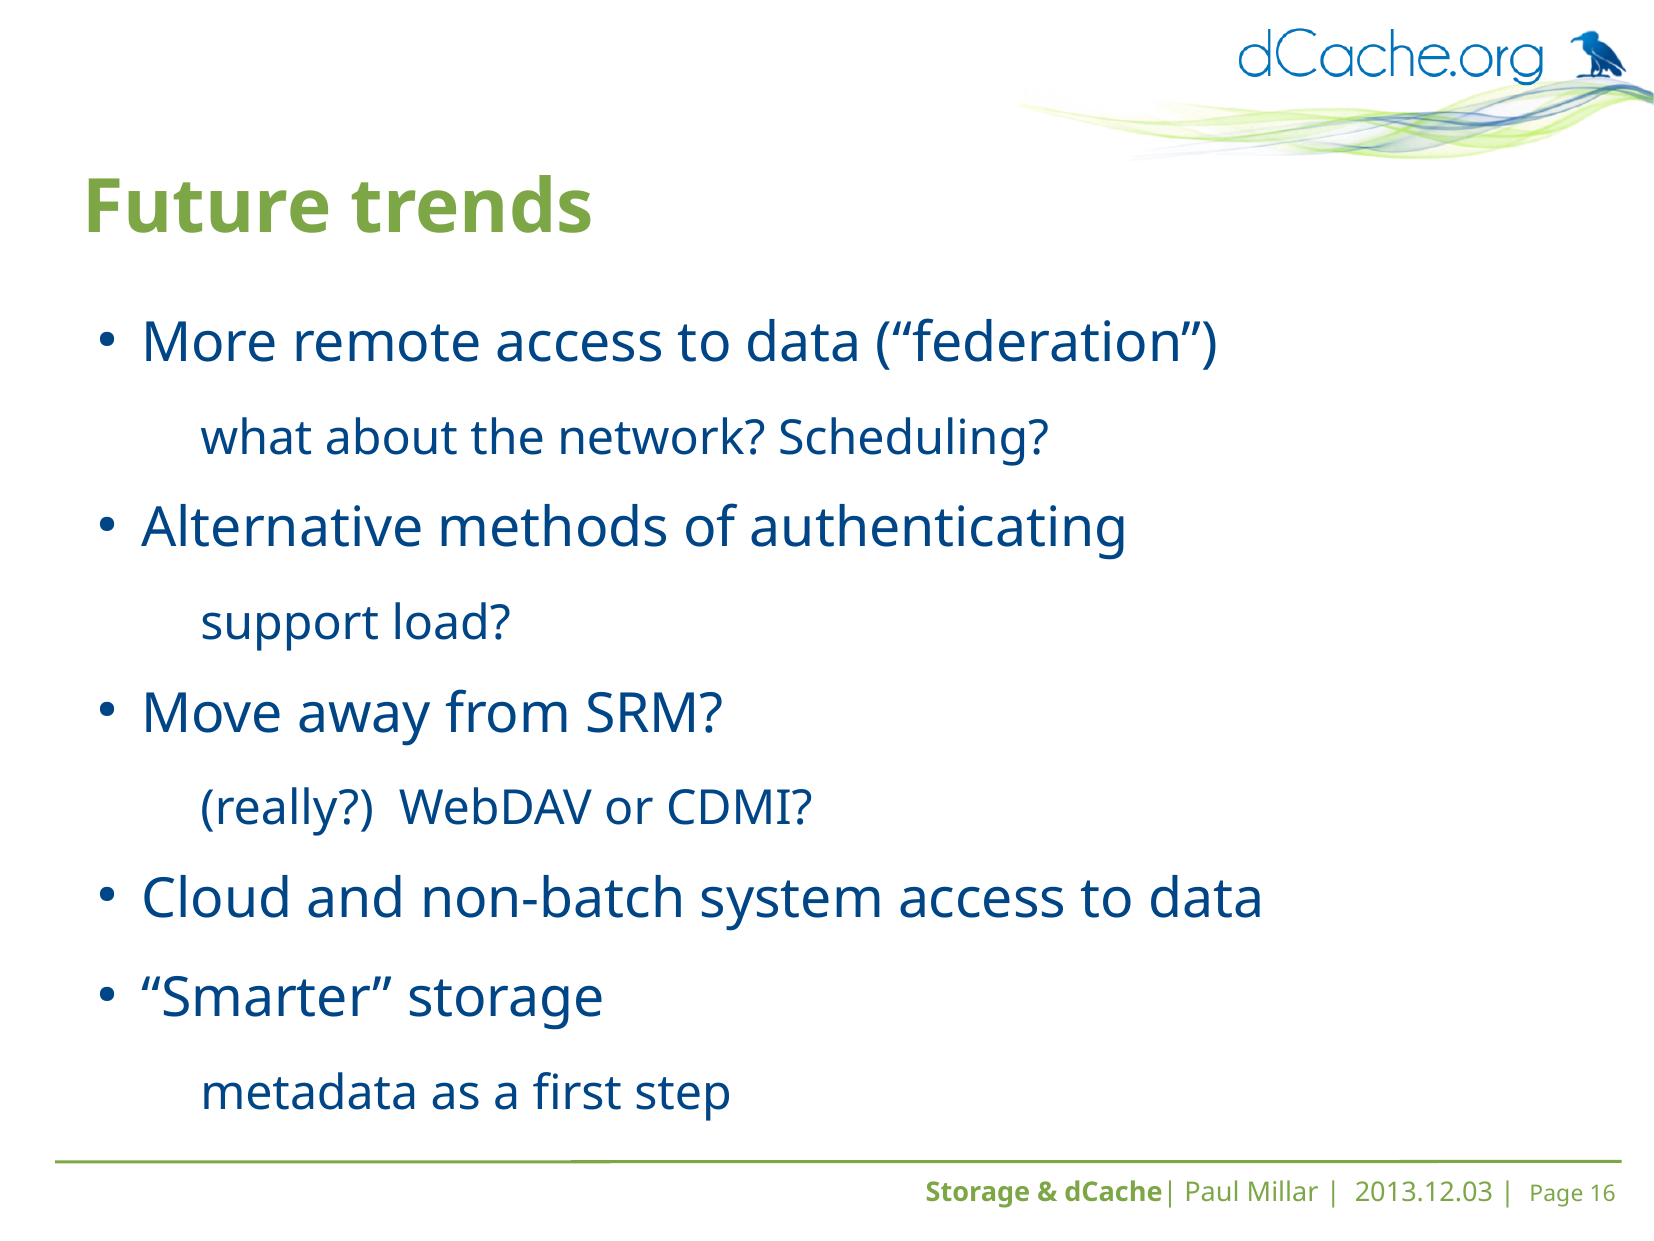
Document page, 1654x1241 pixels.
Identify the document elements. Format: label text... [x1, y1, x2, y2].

picture [956, 16, 1654, 169]
list More remote access to data (“federation”) what about the network? Scheduling? Alternative methods of authenticating support load? Move away from SRM? (really?) WebDAV or CDMI? Cloud and non-batch system access to data “Smarter” storage metadata as a first step [82, 302, 1571, 1126]
title Future trends [82, 156, 1605, 251]
